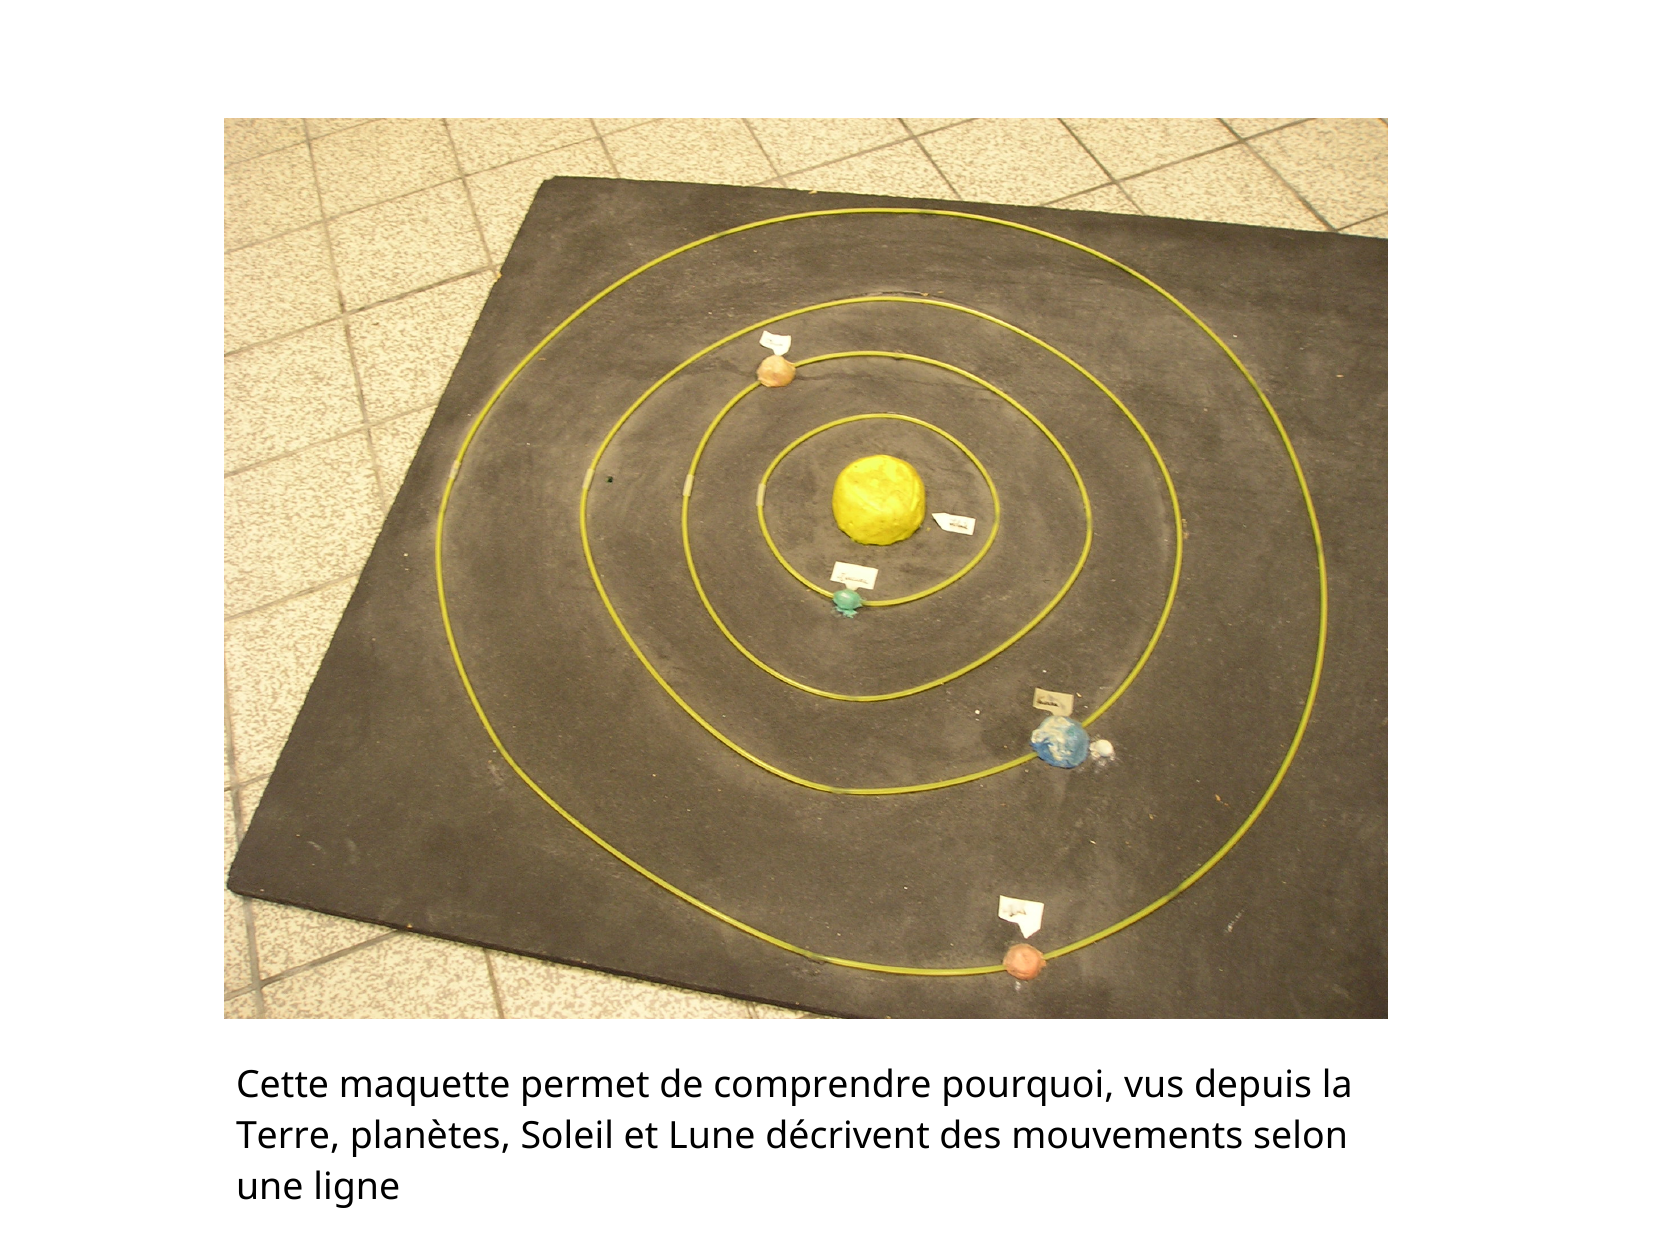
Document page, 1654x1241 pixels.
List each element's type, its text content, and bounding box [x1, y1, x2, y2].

picture [224, 118, 1388, 1019]
text_box Cette maquette permet de comprendre pourquoi, vus depuis la Terre, planètes, Soleil et Lune décrivent des mouvements selon une ligne [221, 1050, 1432, 1198]
